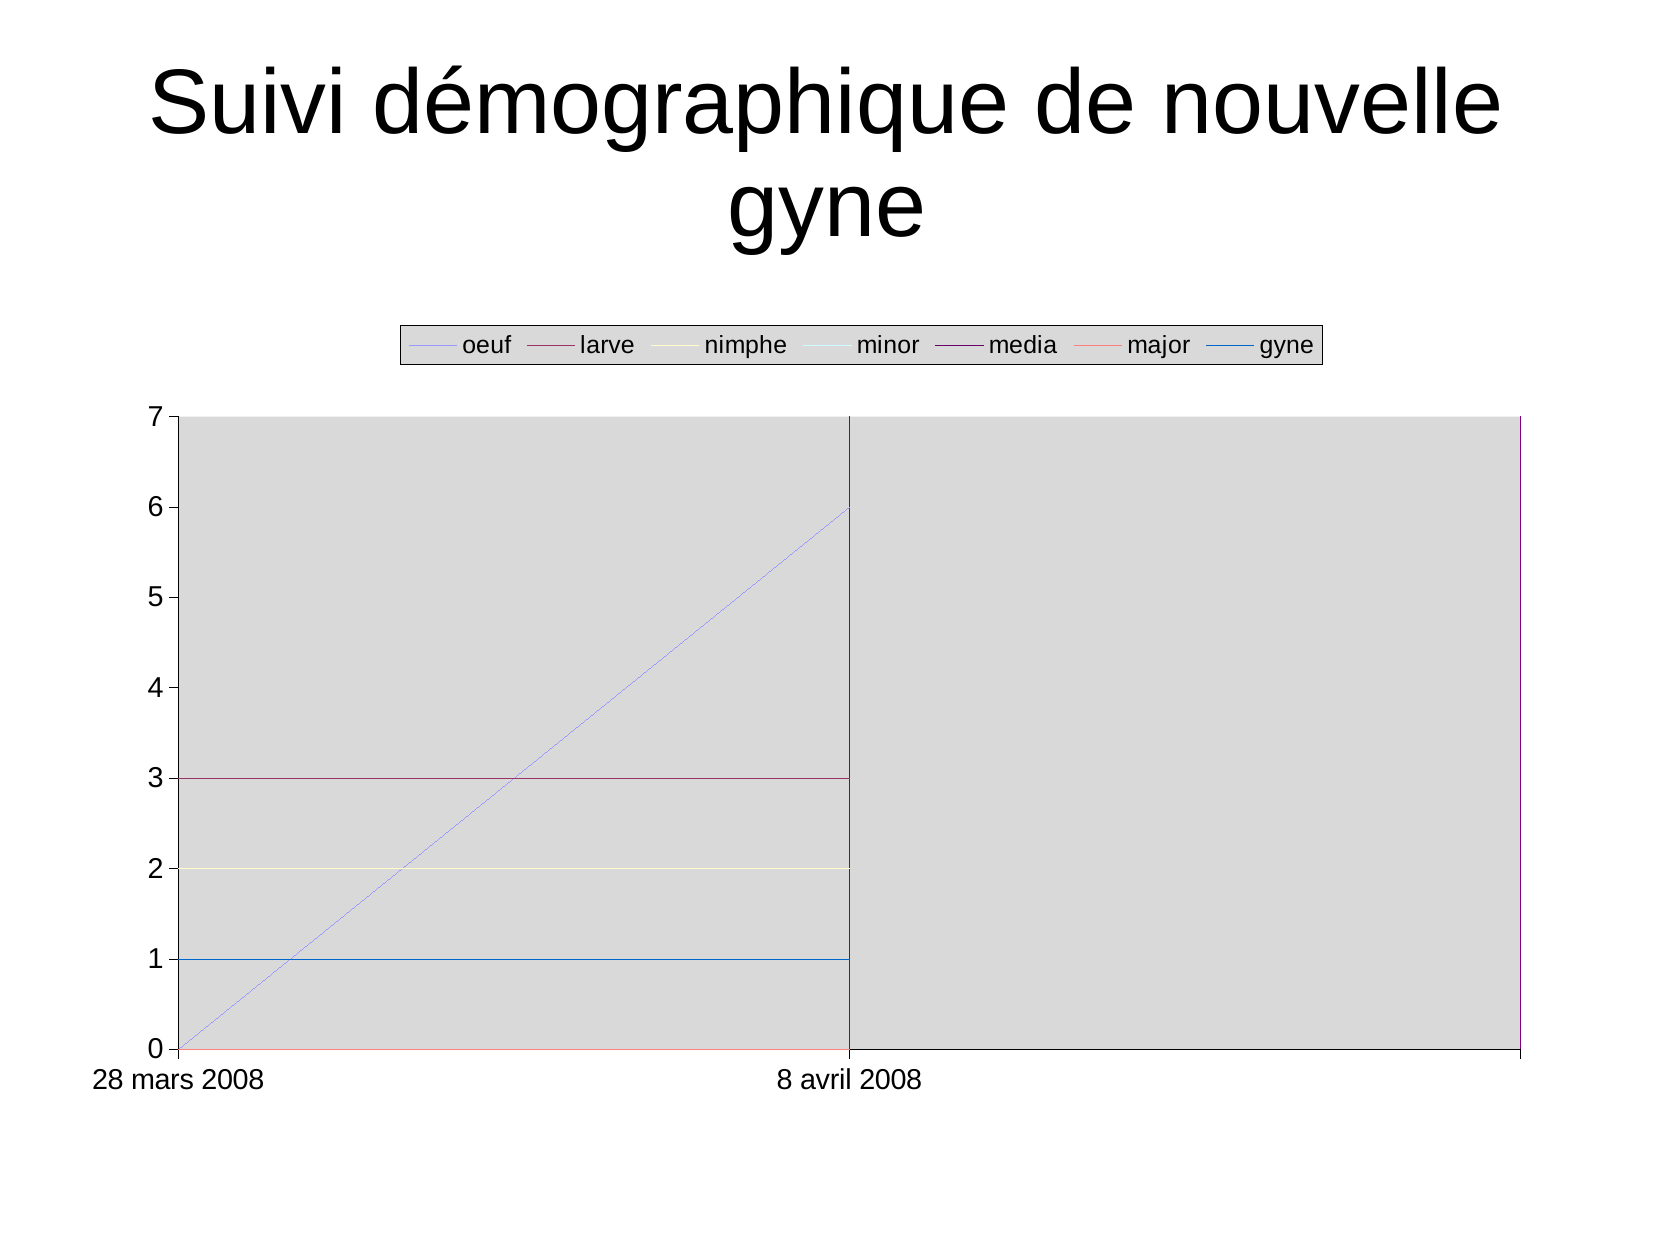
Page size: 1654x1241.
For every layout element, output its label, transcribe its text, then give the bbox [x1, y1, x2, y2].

title Suivi démographique de nouvelle gyne [82, 49, 1571, 257]
chart [76, 295, 1565, 1114]
